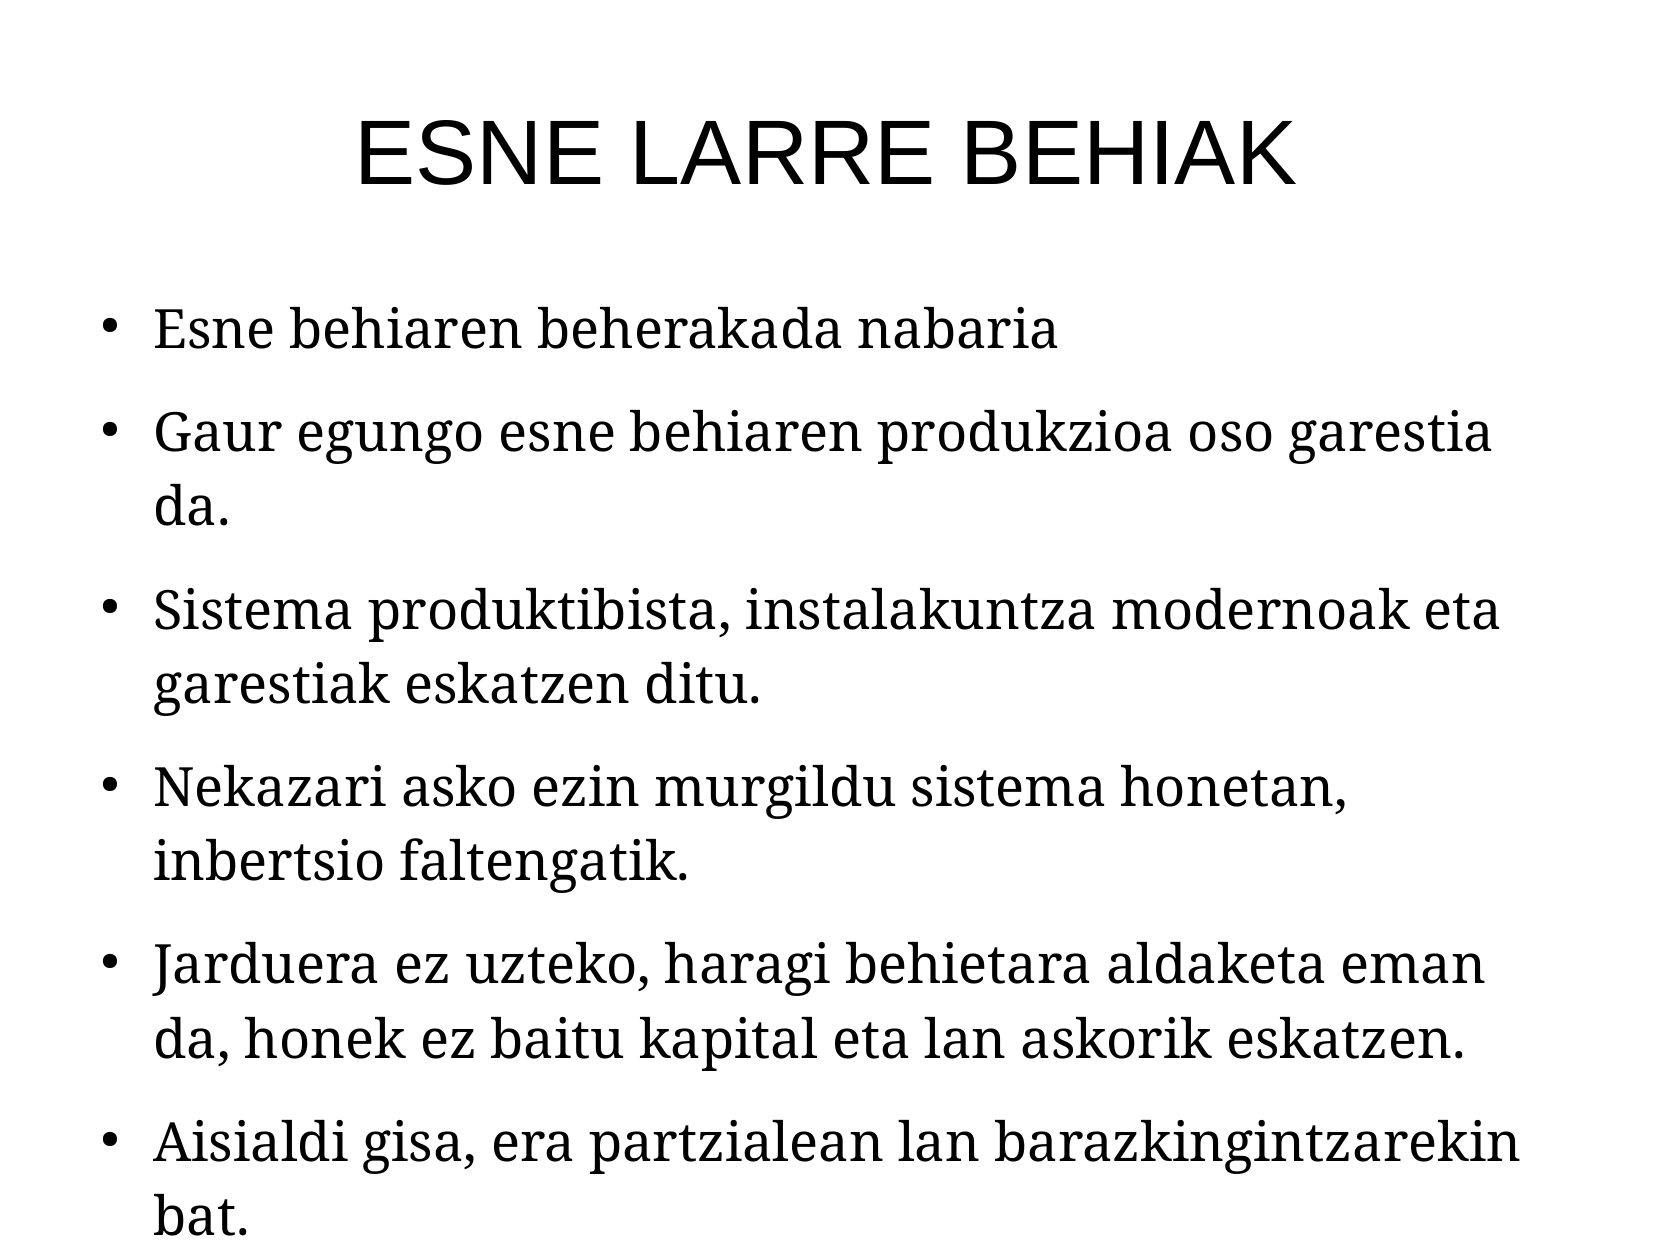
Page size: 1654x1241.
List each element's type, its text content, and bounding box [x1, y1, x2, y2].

title ESNE LARRE BEHIAK [82, 49, 1571, 257]
list Esne behiaren beherakada nabaria Gaur egungo esne behiaren produkzioa oso garestia da. Sistema produktibista, instalakuntza modernoak eta garestiak eskatzen ditu. Nekazari asko ezin murgildu sistema honetan, inbertsio faltengatik. Jarduera ez uzteko, haragi behietara aldaketa eman da, honek ez baitu kapital eta lan askorik eskatzen. Aisialdi gisa, era partzialean lan barazkingintzarekin bat. 60 urte inguruko familia burua gehienetan. [82, 290, 1571, 1130]
